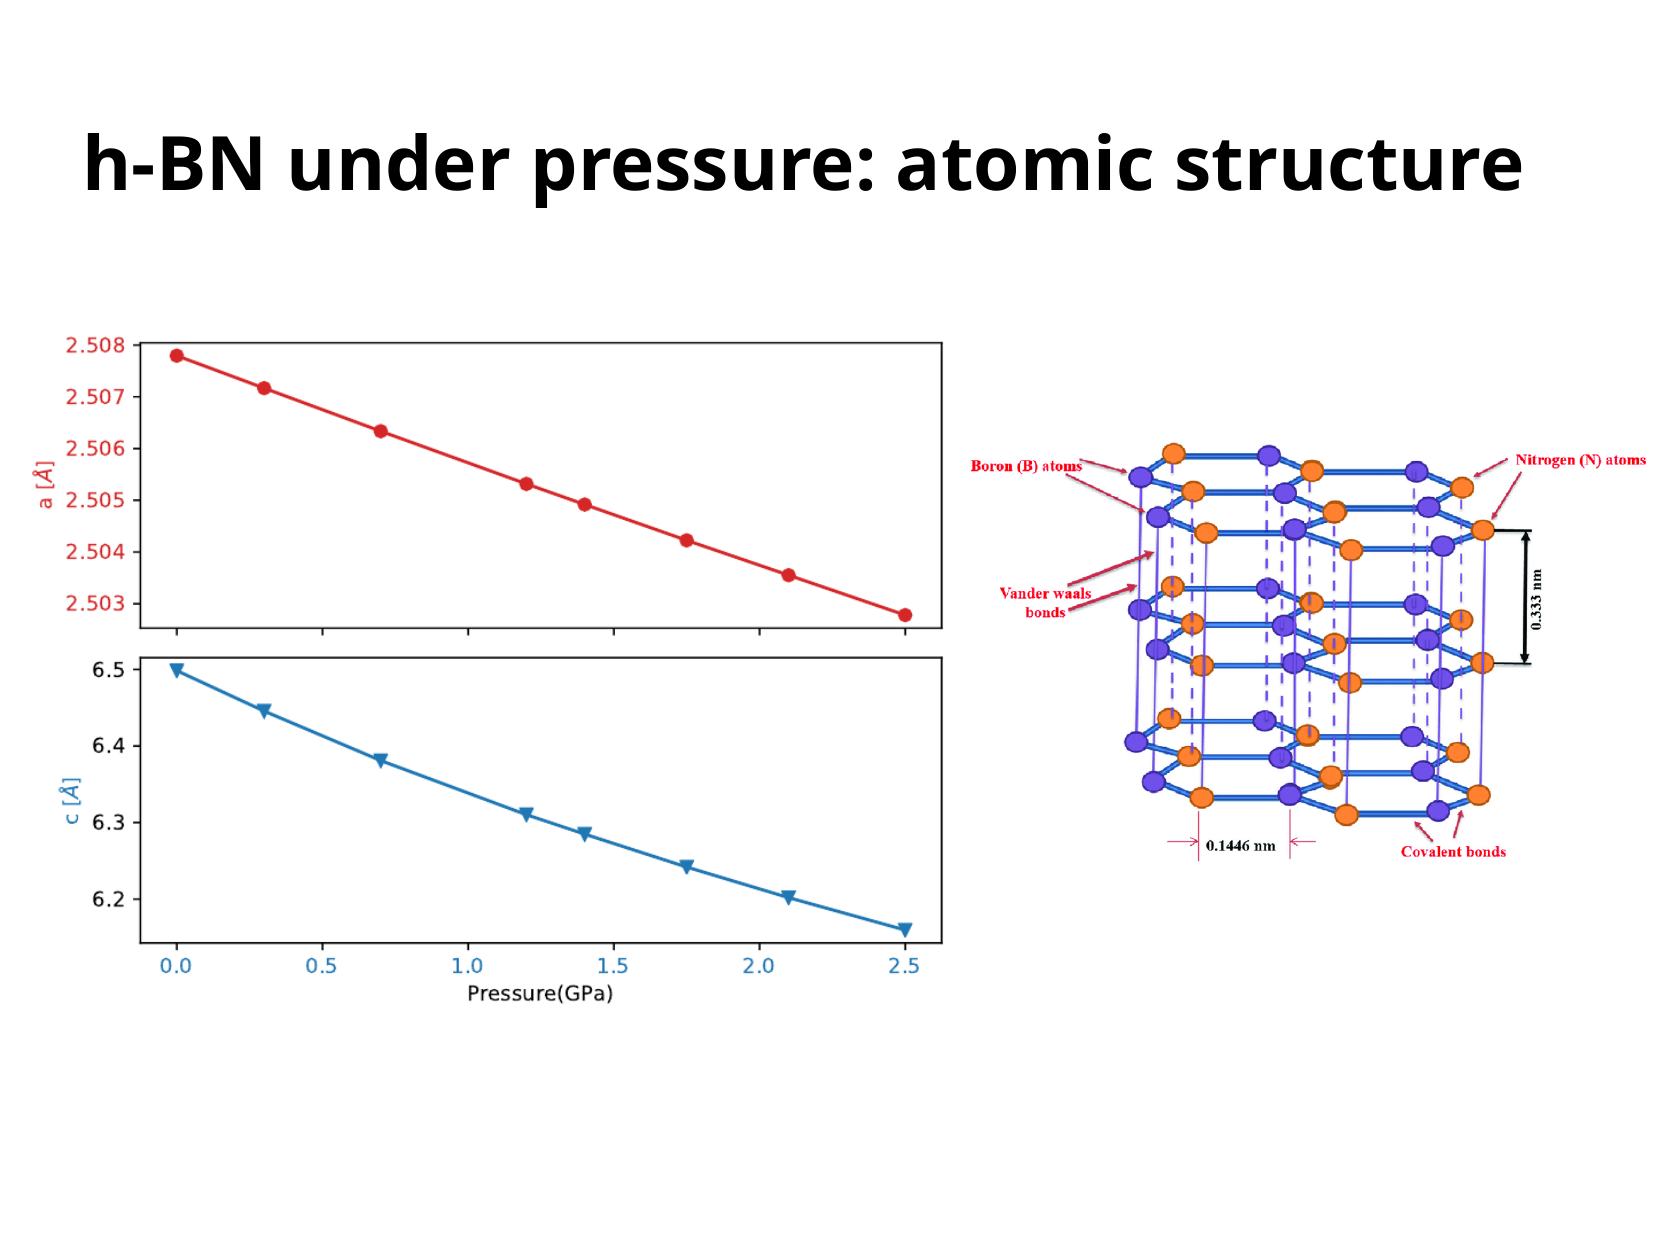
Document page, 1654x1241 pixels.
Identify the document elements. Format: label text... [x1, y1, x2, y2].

title h-BN under pressure: atomic structure [60, 68, 1549, 256]
picture [15, 294, 1647, 1036]
